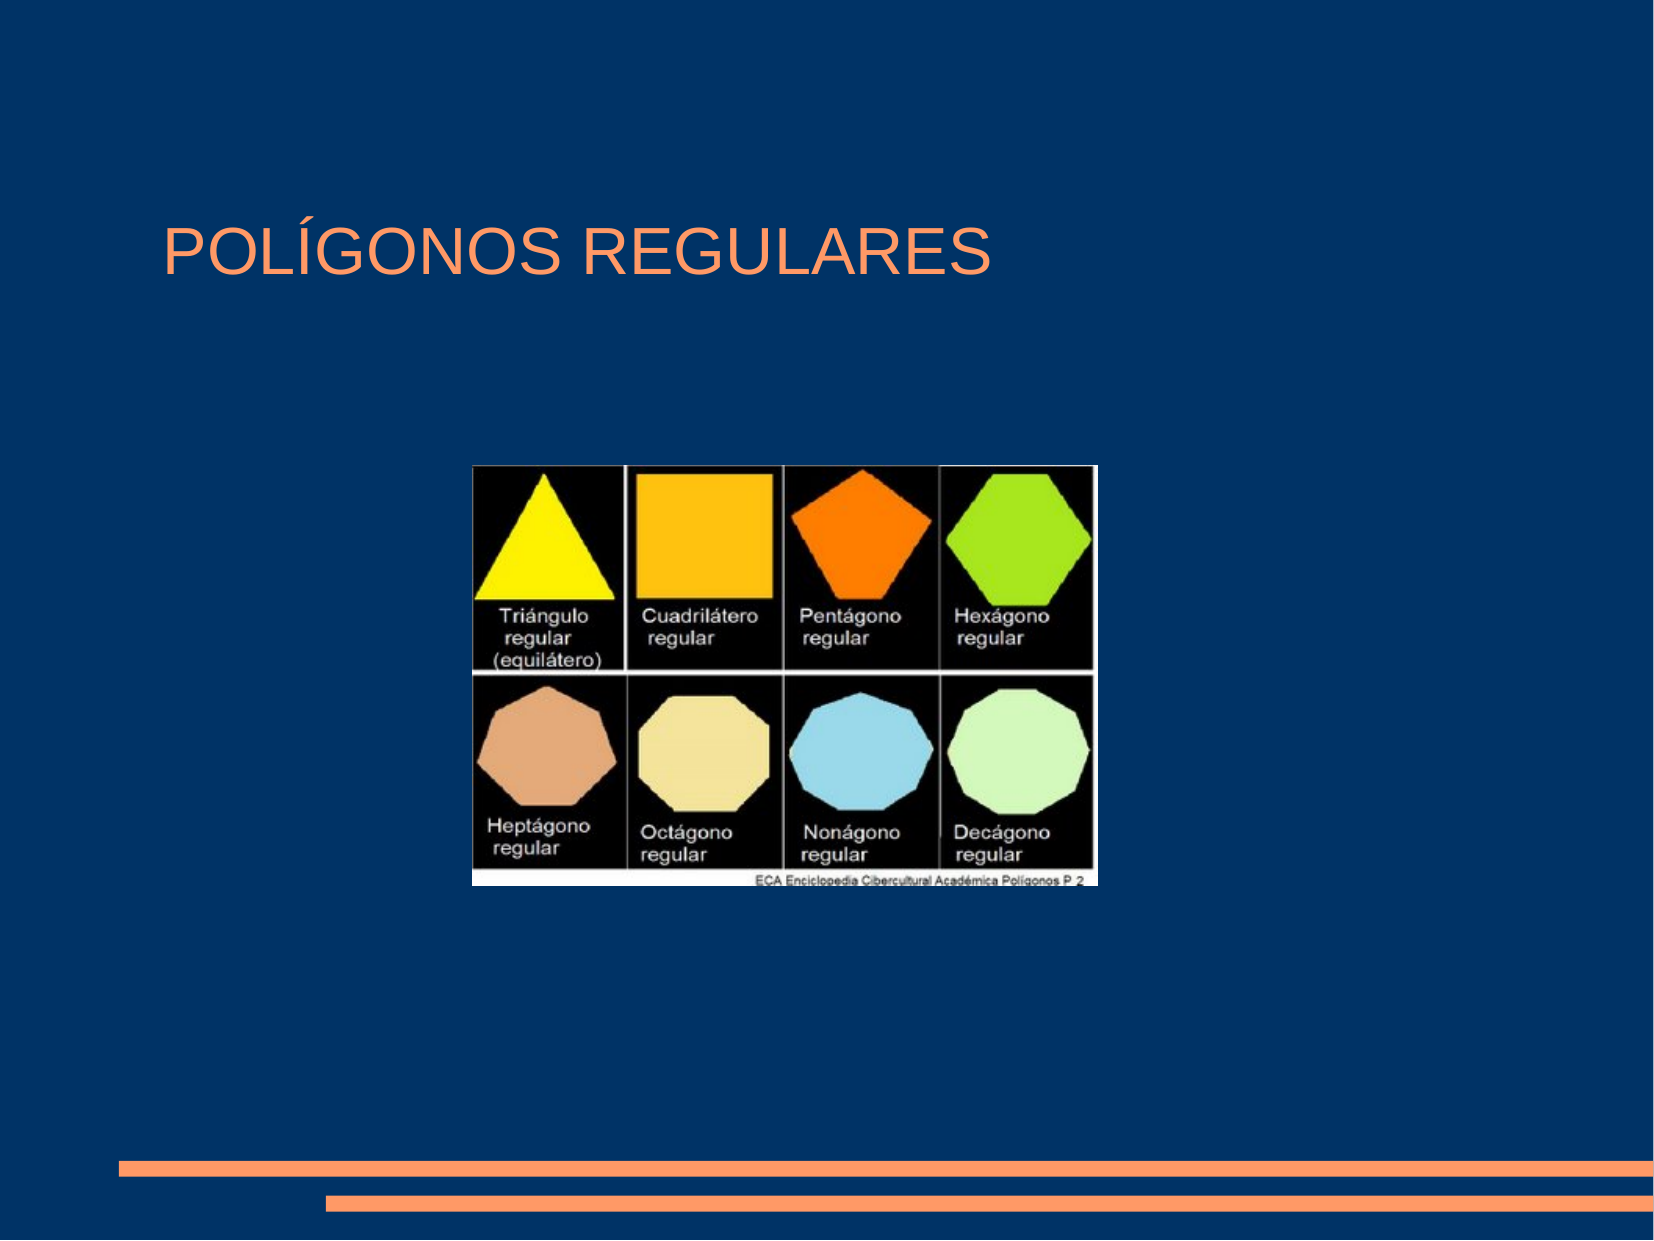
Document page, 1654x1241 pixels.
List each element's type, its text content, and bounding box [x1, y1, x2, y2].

text_box POLÍGONOS REGULARES [147, 206, 1388, 296]
picture [472, 465, 1098, 886]
